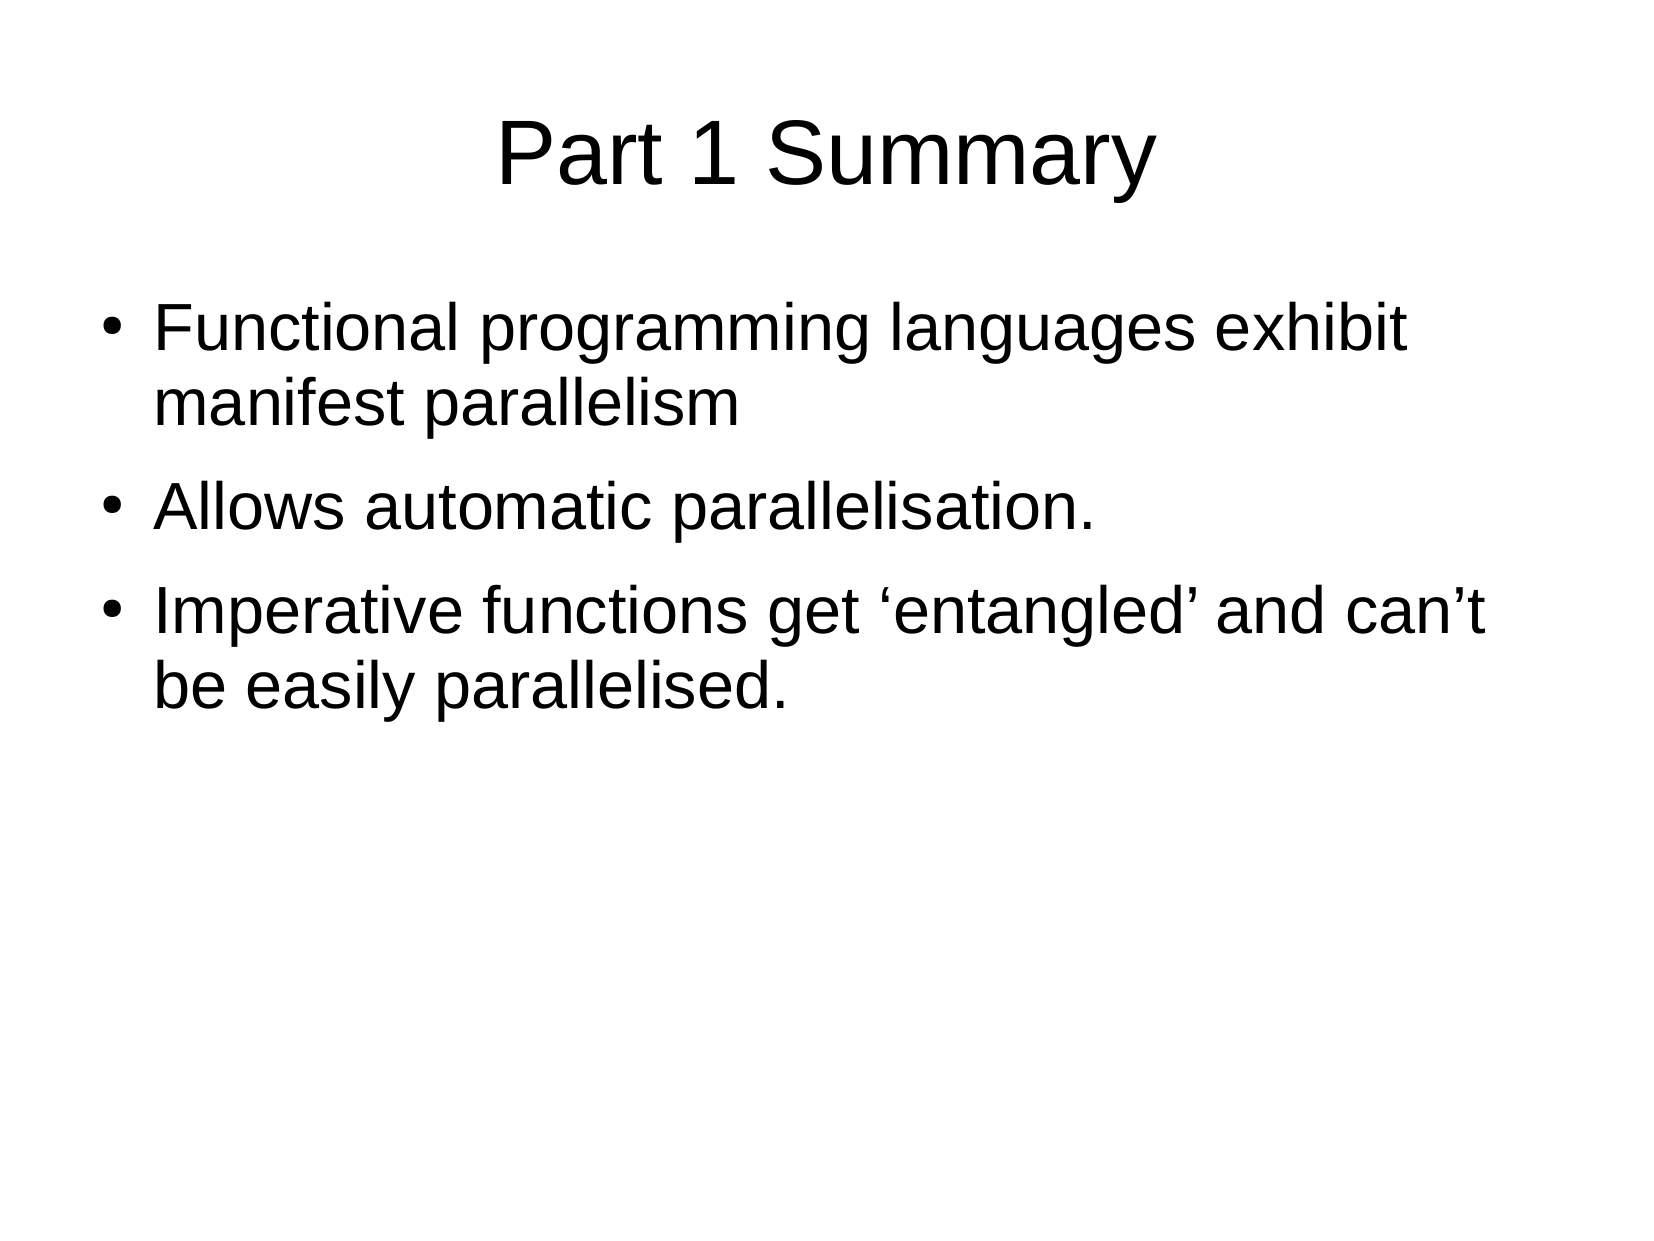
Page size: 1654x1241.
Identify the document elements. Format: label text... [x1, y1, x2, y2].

title Part 1 Summary [82, 49, 1571, 257]
list Functional programming languages exhibit manifest parallelism Allows automatic parallelisation. Imperative functions get ‘entangled’ and can’t be easily parallelised. [82, 290, 1571, 1010]
